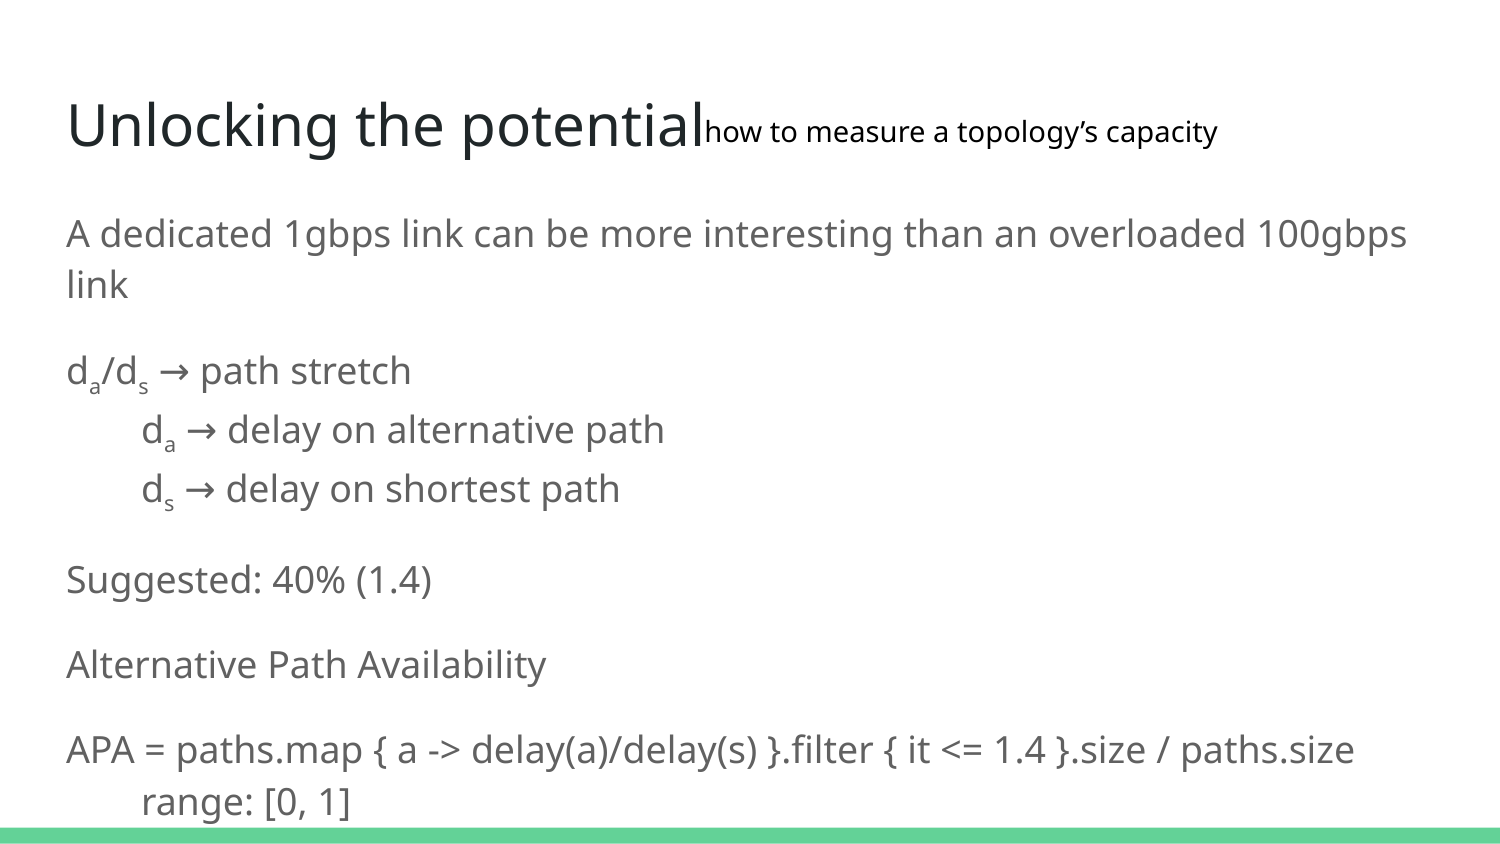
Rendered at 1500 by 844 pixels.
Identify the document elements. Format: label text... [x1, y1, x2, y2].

title Unlocking the potential [51, 72, 1449, 167]
text_box how to measure a topology’s capacity [689, 98, 1377, 176]
list A dedicated 1gbps link can be more interesting than an overloaded 100gbps link da/ds → path stretch da → delay on alternative path ds → delay on shortest path Suggested: 40% (1.4) Alternative Path Availability APA = paths.map { a -> delay(a)/delay(s) }.filter { it <= 1.4 }.size / paths.size range: [0, 1] [51, 187, 1449, 749]
